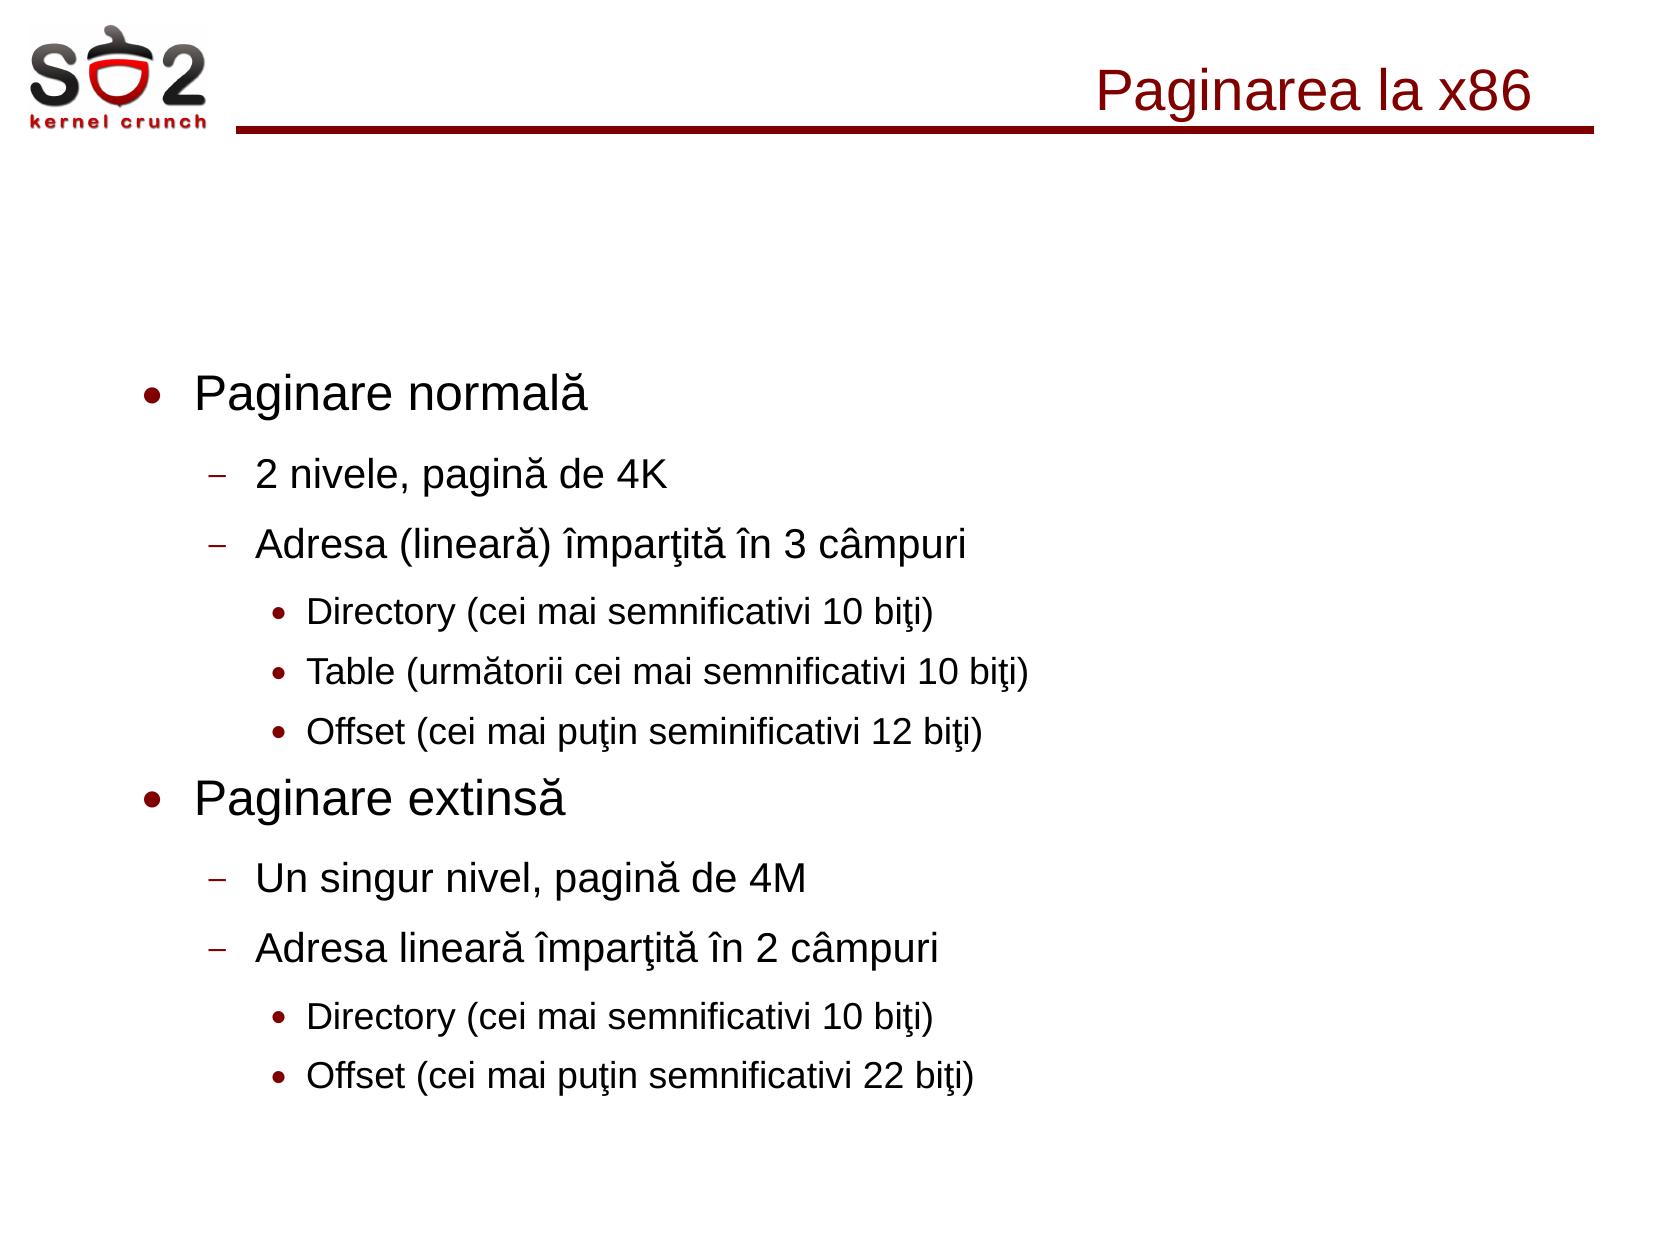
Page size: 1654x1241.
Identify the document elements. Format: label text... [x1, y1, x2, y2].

title Paginarea la x86 [121, 0, 1534, 181]
picture [29, 23, 121, 130]
list Paginare normală 2 nivele, pagină de 4K Adresa (lineară) împarţită în 3 câmpuri Directory (cei mai semnificativi 10 biţi) Table (următorii cei mai semnificativi 10 biţi) Offset (cei mai puţin seminificativi 12 biţi) Paginare extinsă Un singur nivel, pagină de 4M Adresa lineară împarţită în 2 câmpuri Directory (cei mai semnificativi 10 biţi) Offset (cei mai puţin semnificativi 22 biţi) [123, 222, 1536, 1241]
